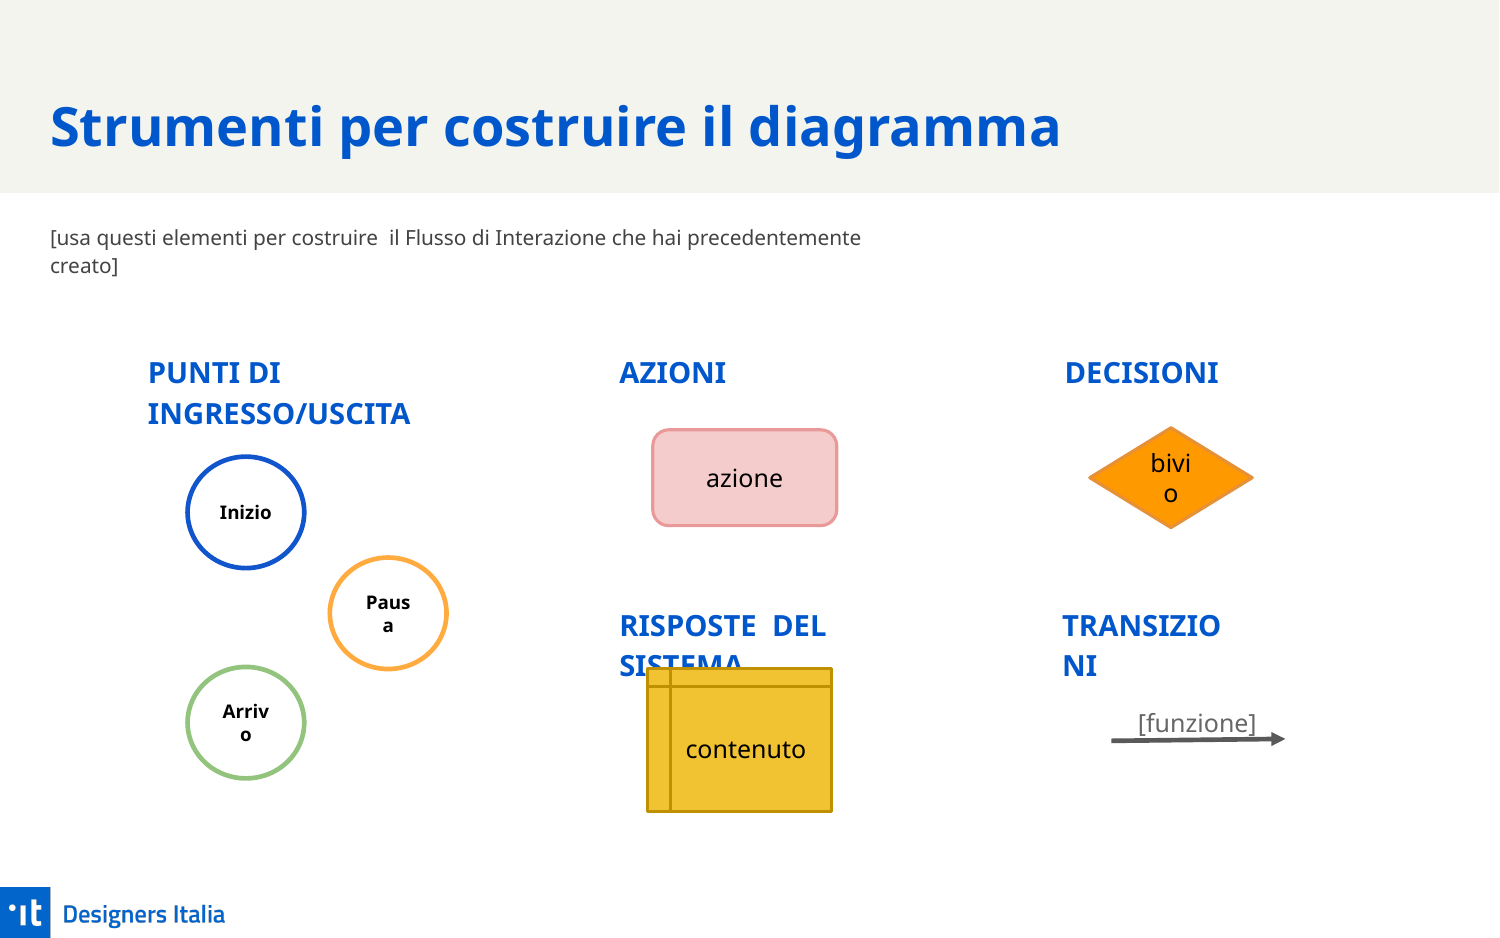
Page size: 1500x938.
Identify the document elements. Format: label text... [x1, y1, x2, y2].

text_box Pausa [329, 557, 447, 670]
text_box [usa questi elementi per costruire il Flusso di Interazione che hai precedentemente creato] [34, 205, 930, 257]
text_box Arrivo [187, 666, 305, 779]
text_box DECISIONI [1049, 334, 1328, 405]
text_box AZIONI [604, 334, 815, 405]
text_box [funzione] [1122, 692, 1286, 753]
picture [0, 887, 238, 938]
text_box bivio [1089, 427, 1253, 528]
text_box Strumenti per costruire il diagramma [34, 94, 1115, 156]
text_box contenuto [648, 668, 832, 811]
text_box azione [652, 429, 837, 526]
text_box [0, 0, 1499, 193]
text_box Inizio [187, 456, 305, 569]
text_box RISPOSTE DEL SISTEMA [604, 587, 946, 698]
text_box PUNTI DI INGRESSO/USCITA [132, 334, 490, 445]
text_box TRANSIZIONI [1047, 587, 1257, 698]
